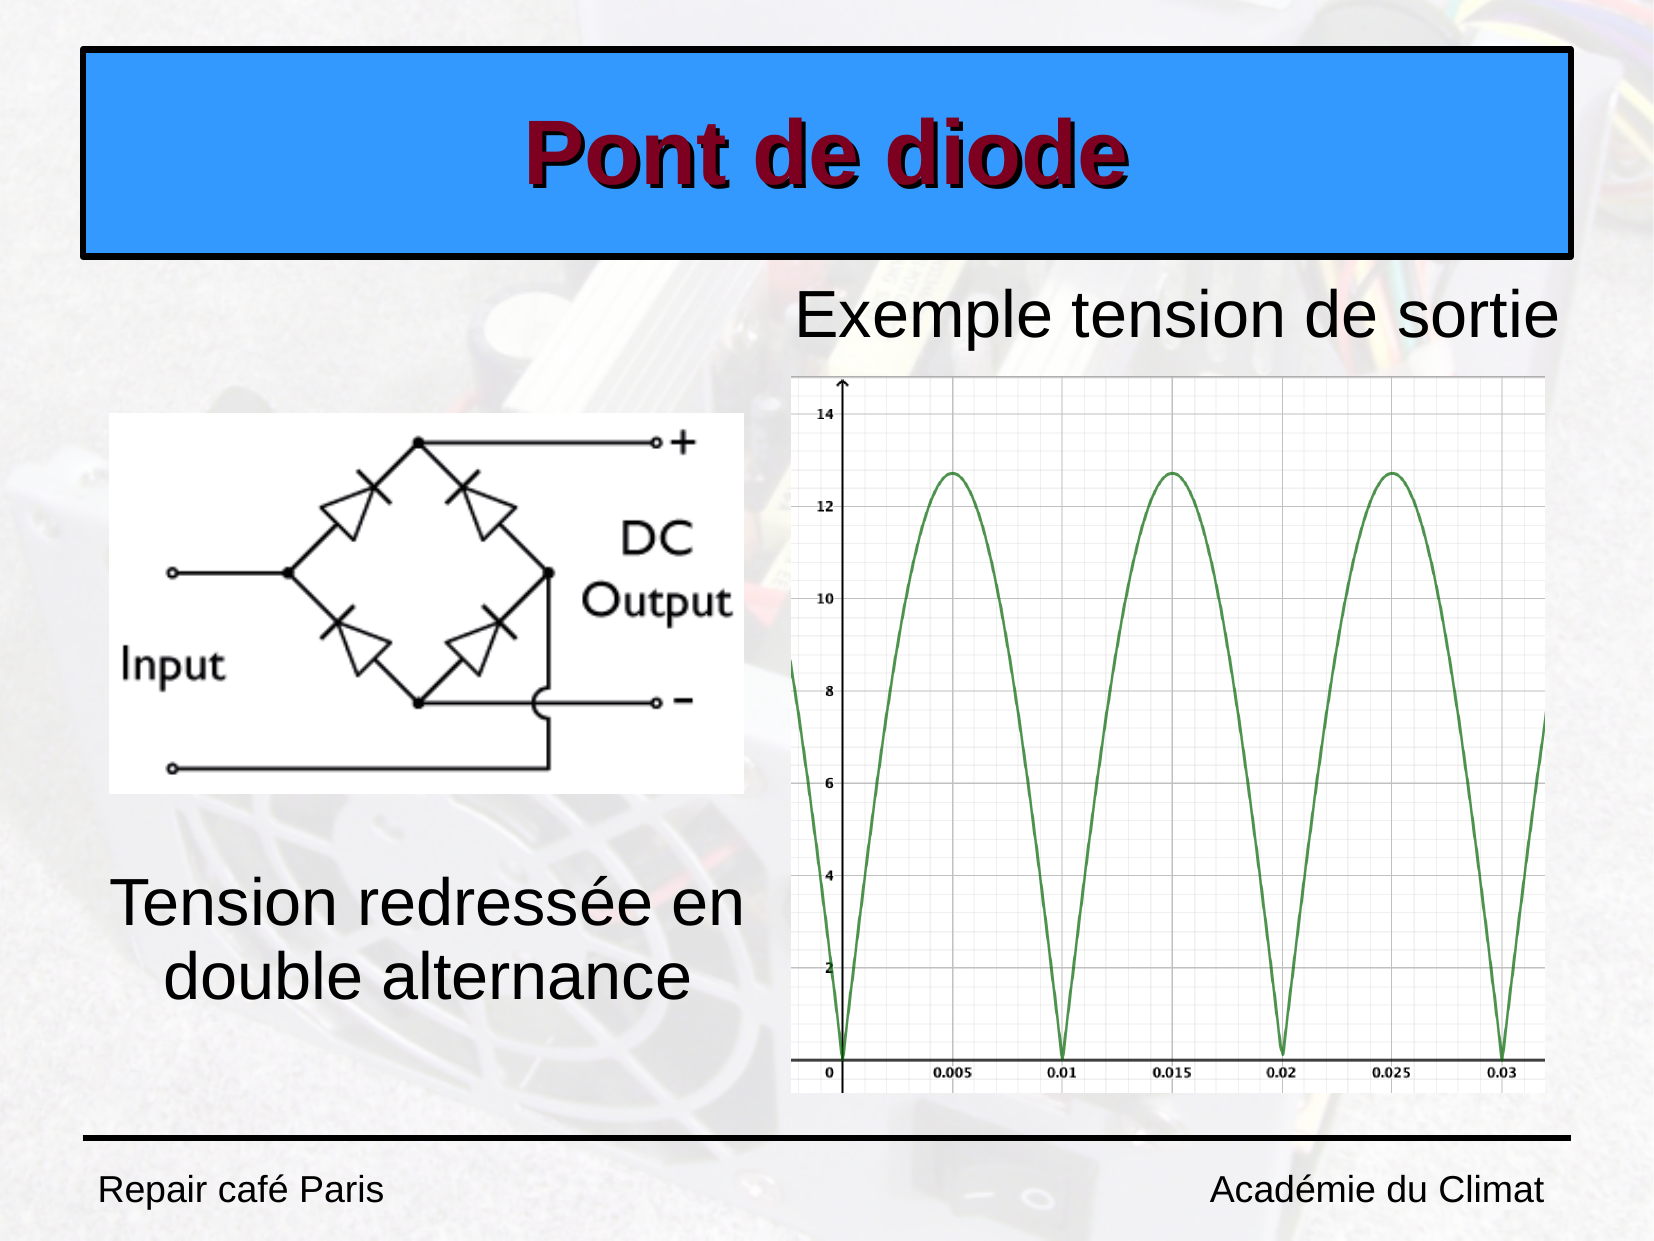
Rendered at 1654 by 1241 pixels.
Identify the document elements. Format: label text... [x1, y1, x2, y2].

picture [0, 0, 1654, 1241]
text_box Exemple tension de sortie [779, 269, 1595, 377]
text_box Repair café Paris Académie du Climat [82, 1161, 1571, 1219]
title Pont de diode [82, 49, 1571, 257]
text_box Tension redressée en double alternance [94, 857, 762, 1046]
